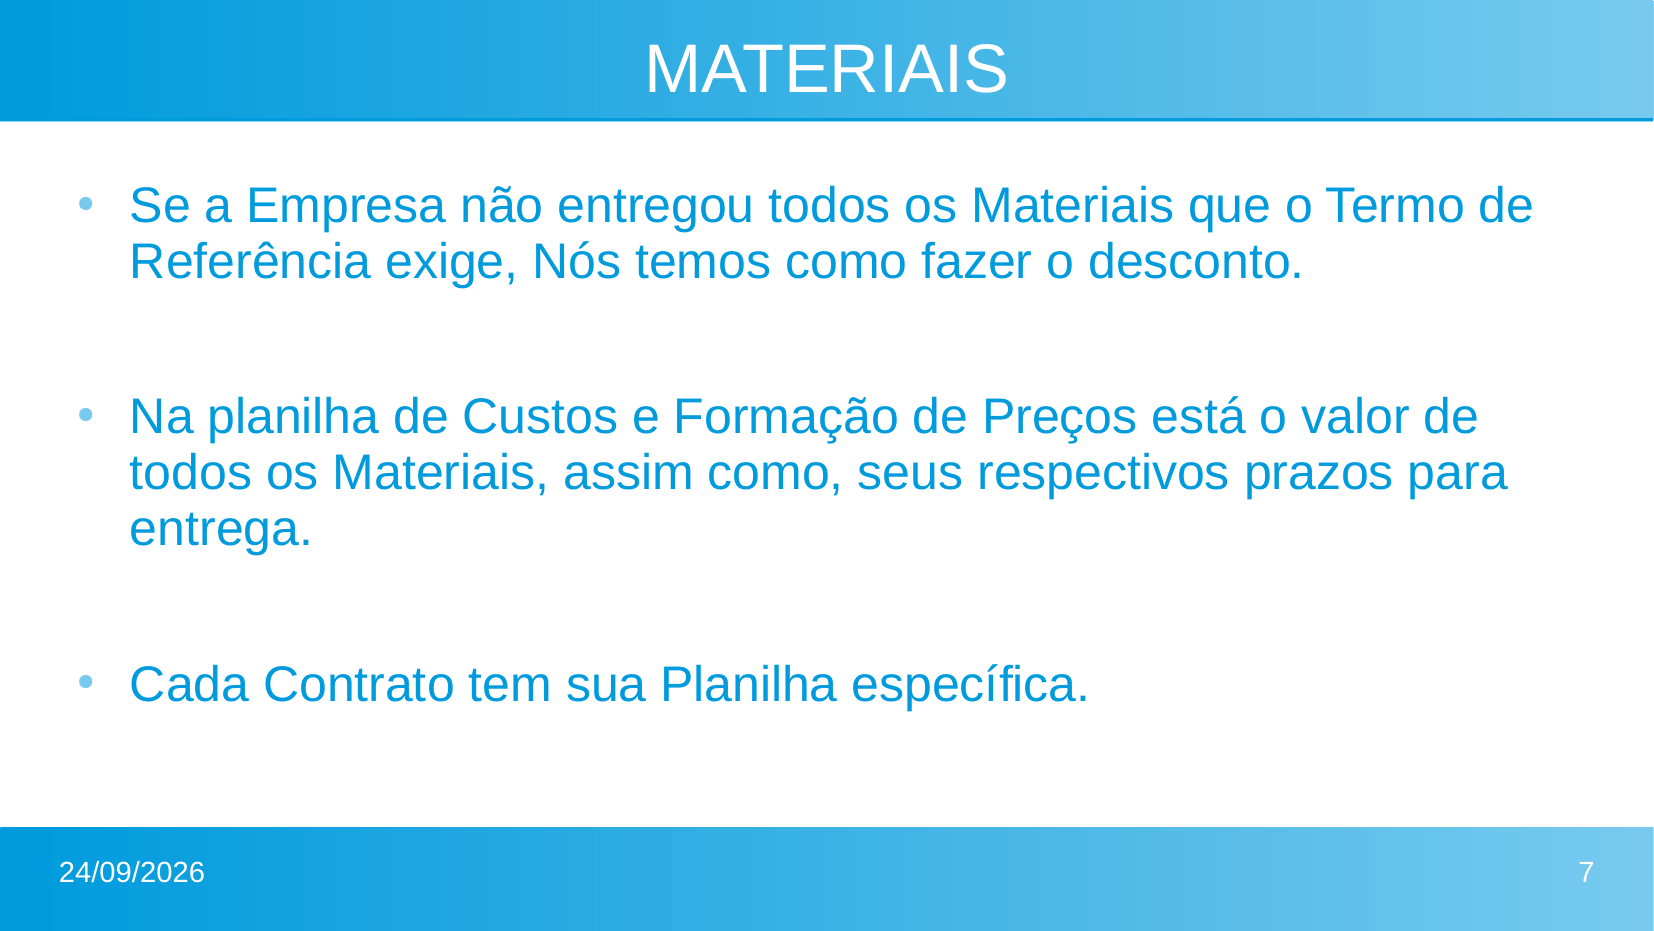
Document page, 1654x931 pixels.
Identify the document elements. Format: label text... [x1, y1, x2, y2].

title MATERIAIS [59, 29, 1595, 108]
list Se a Empresa não entregou todos os Materiais que o Termo de Referência exige, Nós temos como fazer o desconto. Na planilha de Custos e Formação de Preços está o valor de todos os Materiais, assim como, seus respectivos prazos para entrega. Cada Contrato tem sua Planilha específica. [59, 177, 1595, 768]
